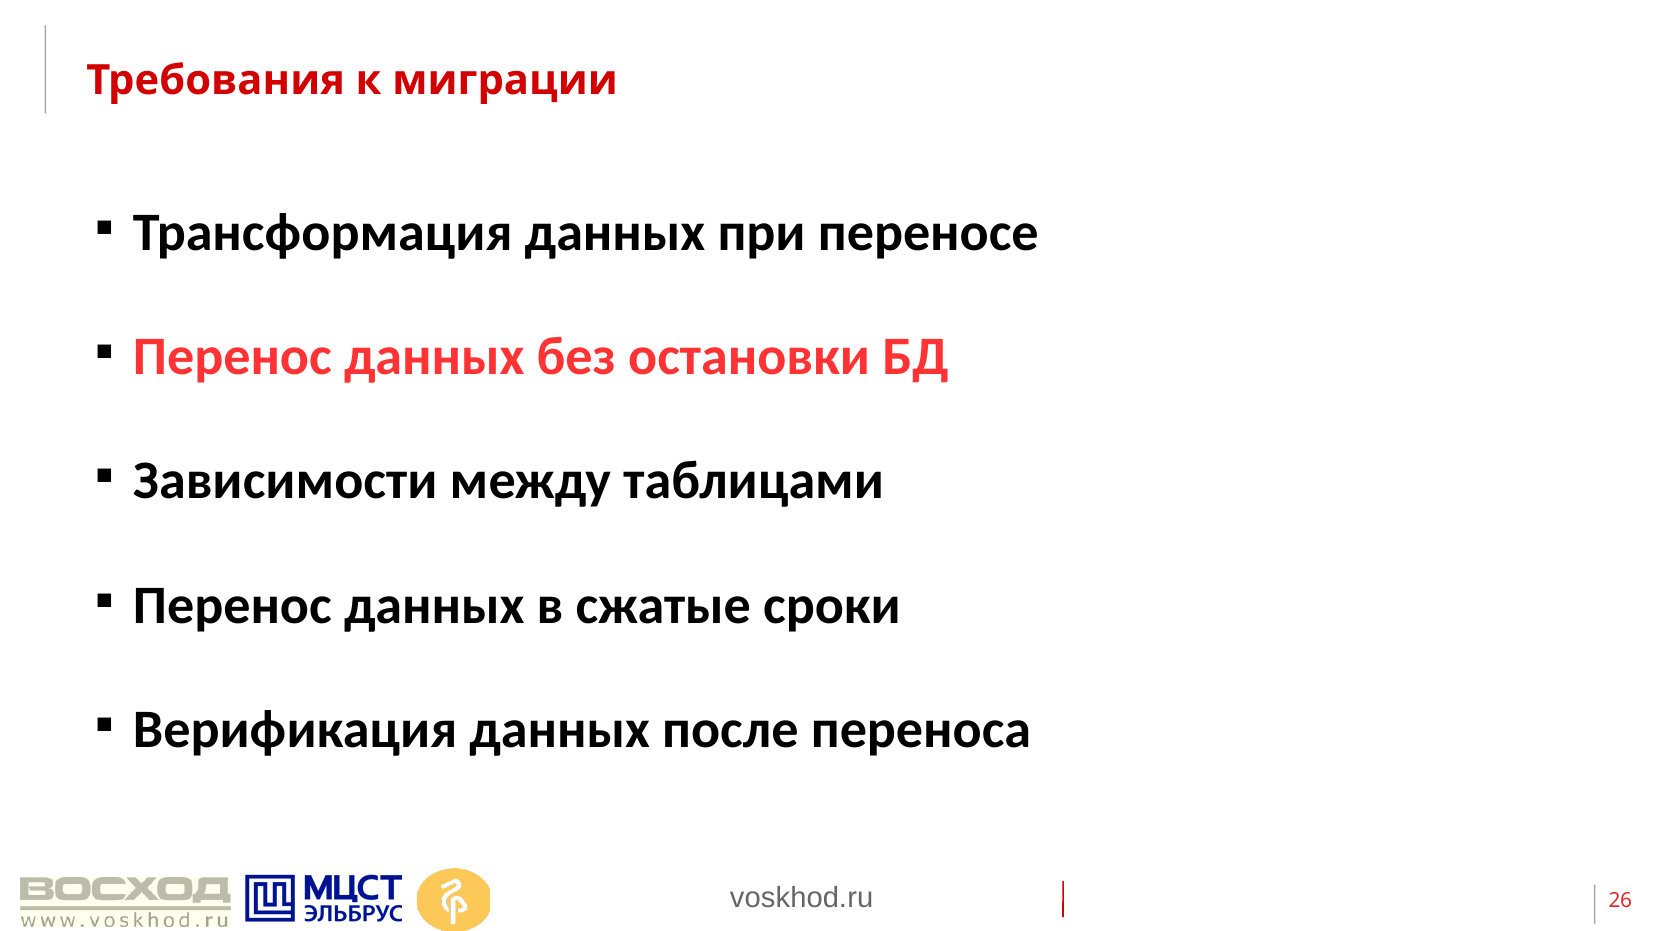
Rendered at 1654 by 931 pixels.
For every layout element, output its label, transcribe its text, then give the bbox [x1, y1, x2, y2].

text_box Трансформация данных при переносе Перенос данных без остановки БД Зависимости между таблицами Перенос данных в сжатые сроки Верификация данных после переноса [82, 188, 1465, 792]
picture [242, 874, 402, 922]
slide_number <number> [1267, 884, 1647, 918]
title Требования к миграции [71, 45, 1619, 133]
picture [416, 868, 491, 931]
picture [20, 877, 231, 927]
